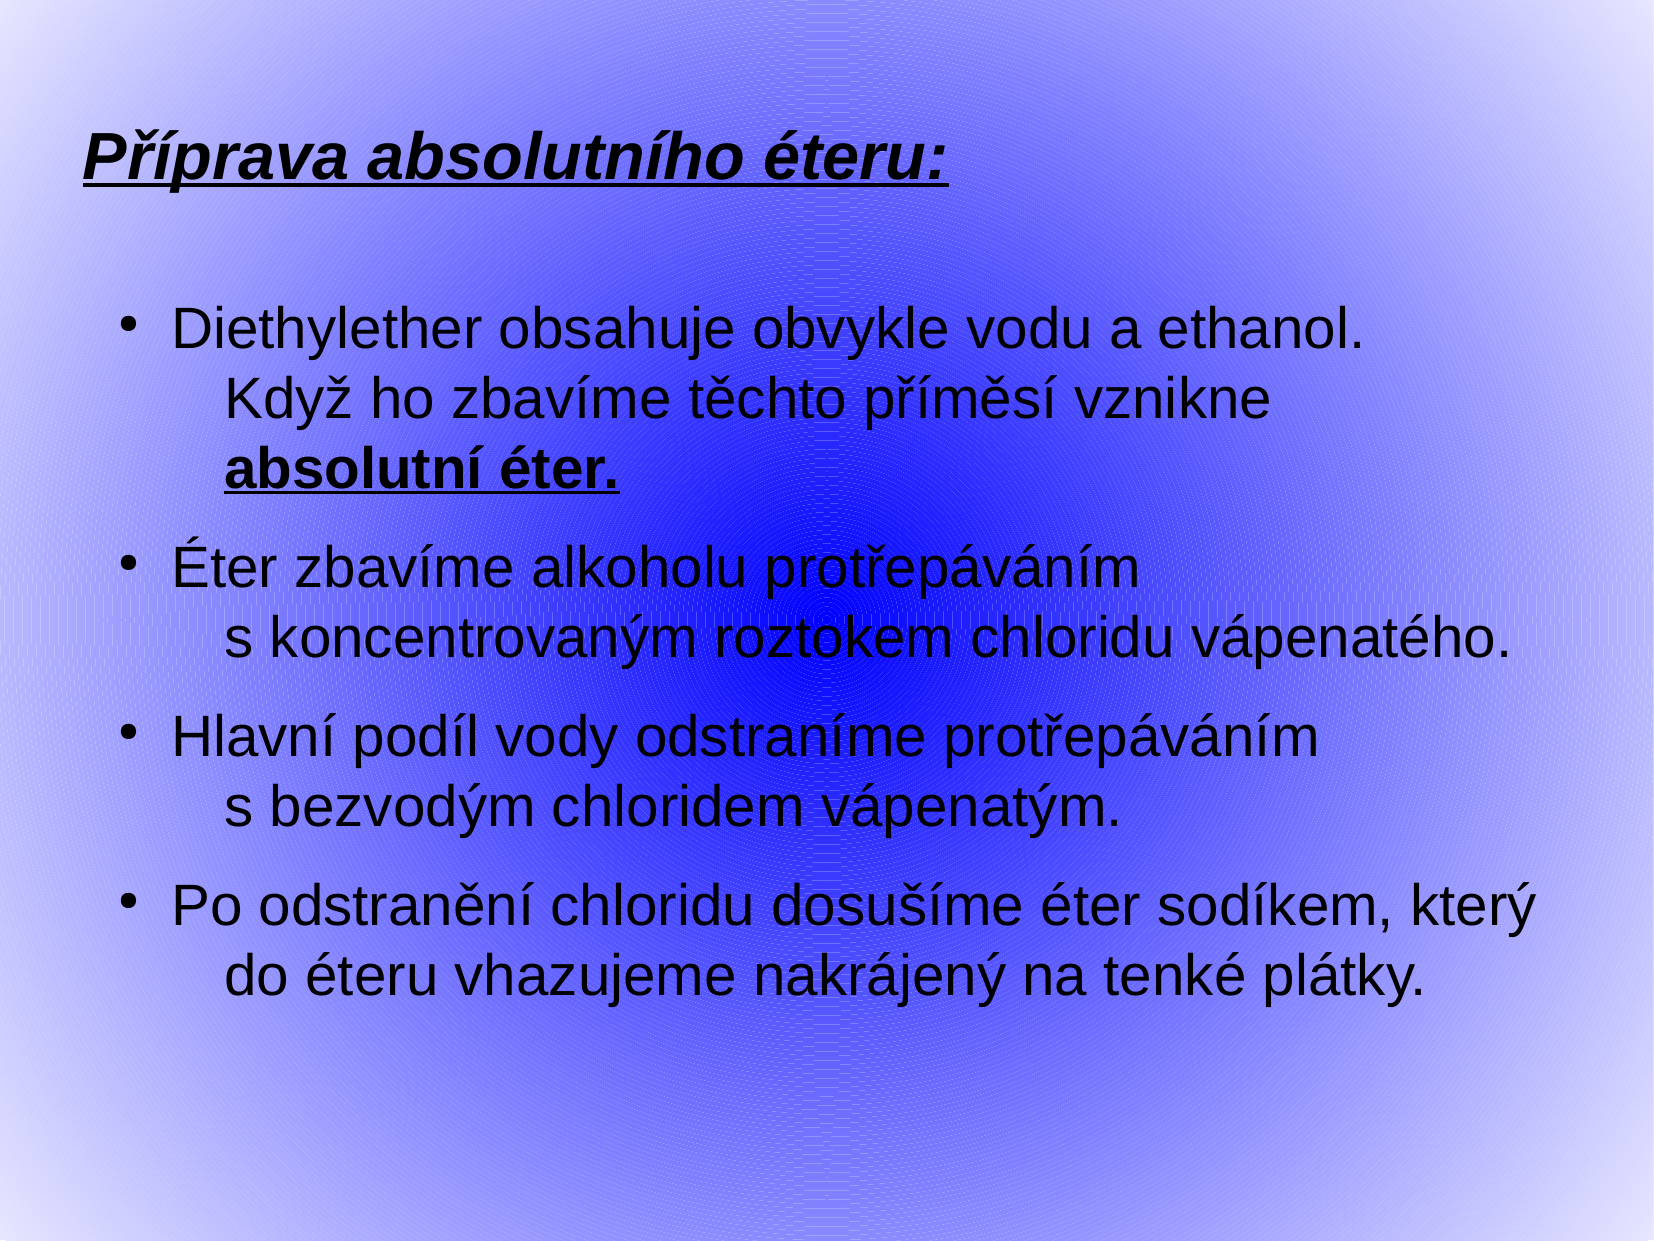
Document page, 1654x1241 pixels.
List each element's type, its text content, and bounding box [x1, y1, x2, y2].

title Příprava absolutního éteru: [82, 49, 1571, 257]
list Diethylether obsahuje obvykle vodu a ethanol. Když ho zbavíme těchto příměsí vznikne absolutní éter. Éter zbavíme alkoholu protřepáváním s koncentrovaným roztokem chloridu vápenatého. Hlavní podíl vody odstraníme protřepáváním s bezvodým chloridem vápenatým. Po odstranění chloridu dosušíme éter sodíkem, který do éteru vhazujeme nakrájený na tenké plátky. [82, 290, 1571, 1109]
